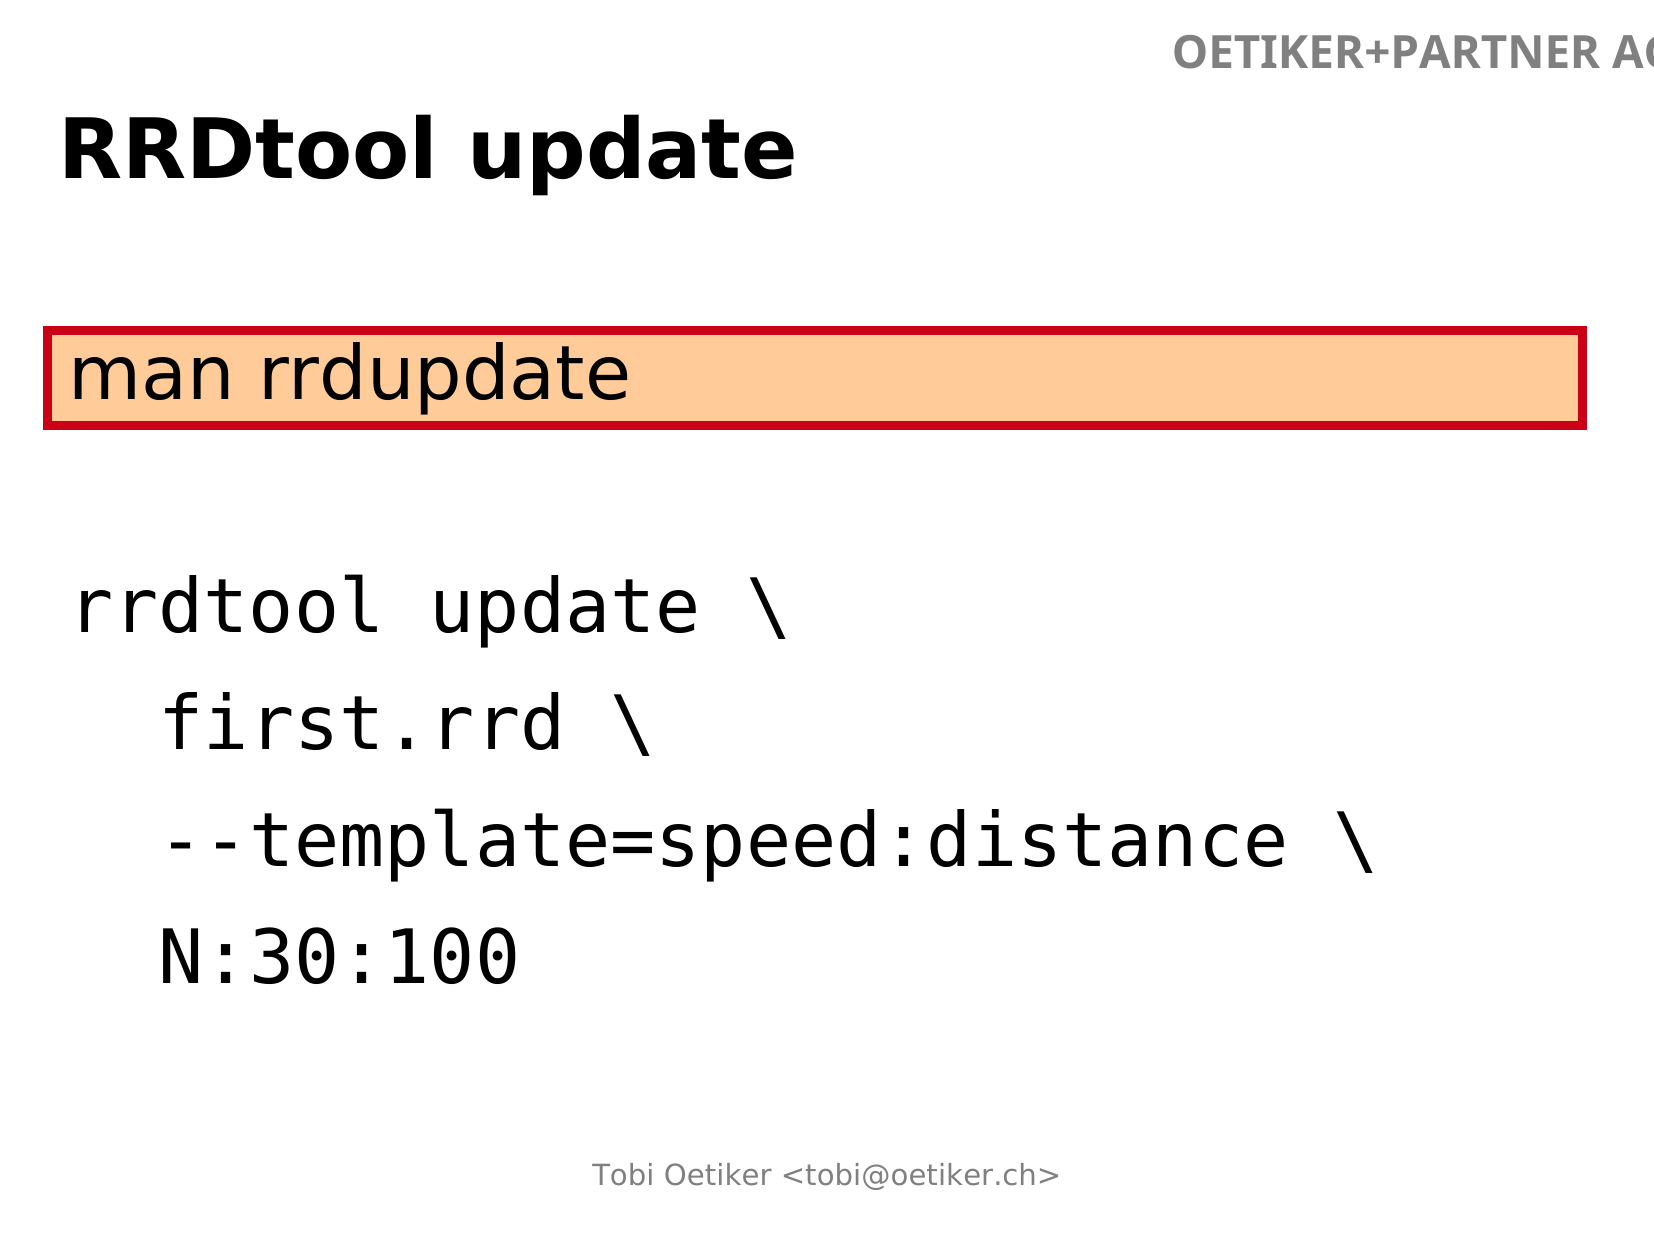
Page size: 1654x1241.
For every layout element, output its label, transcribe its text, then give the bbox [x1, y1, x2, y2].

text_box [1571, 330, 1583, 426]
title RRDtool update [59, 75, 1607, 225]
list man rrdupdate rrdtool update \ first.rrd \ --template=speed:distance \ N:30:100 [50, 329, 1571, 1099]
